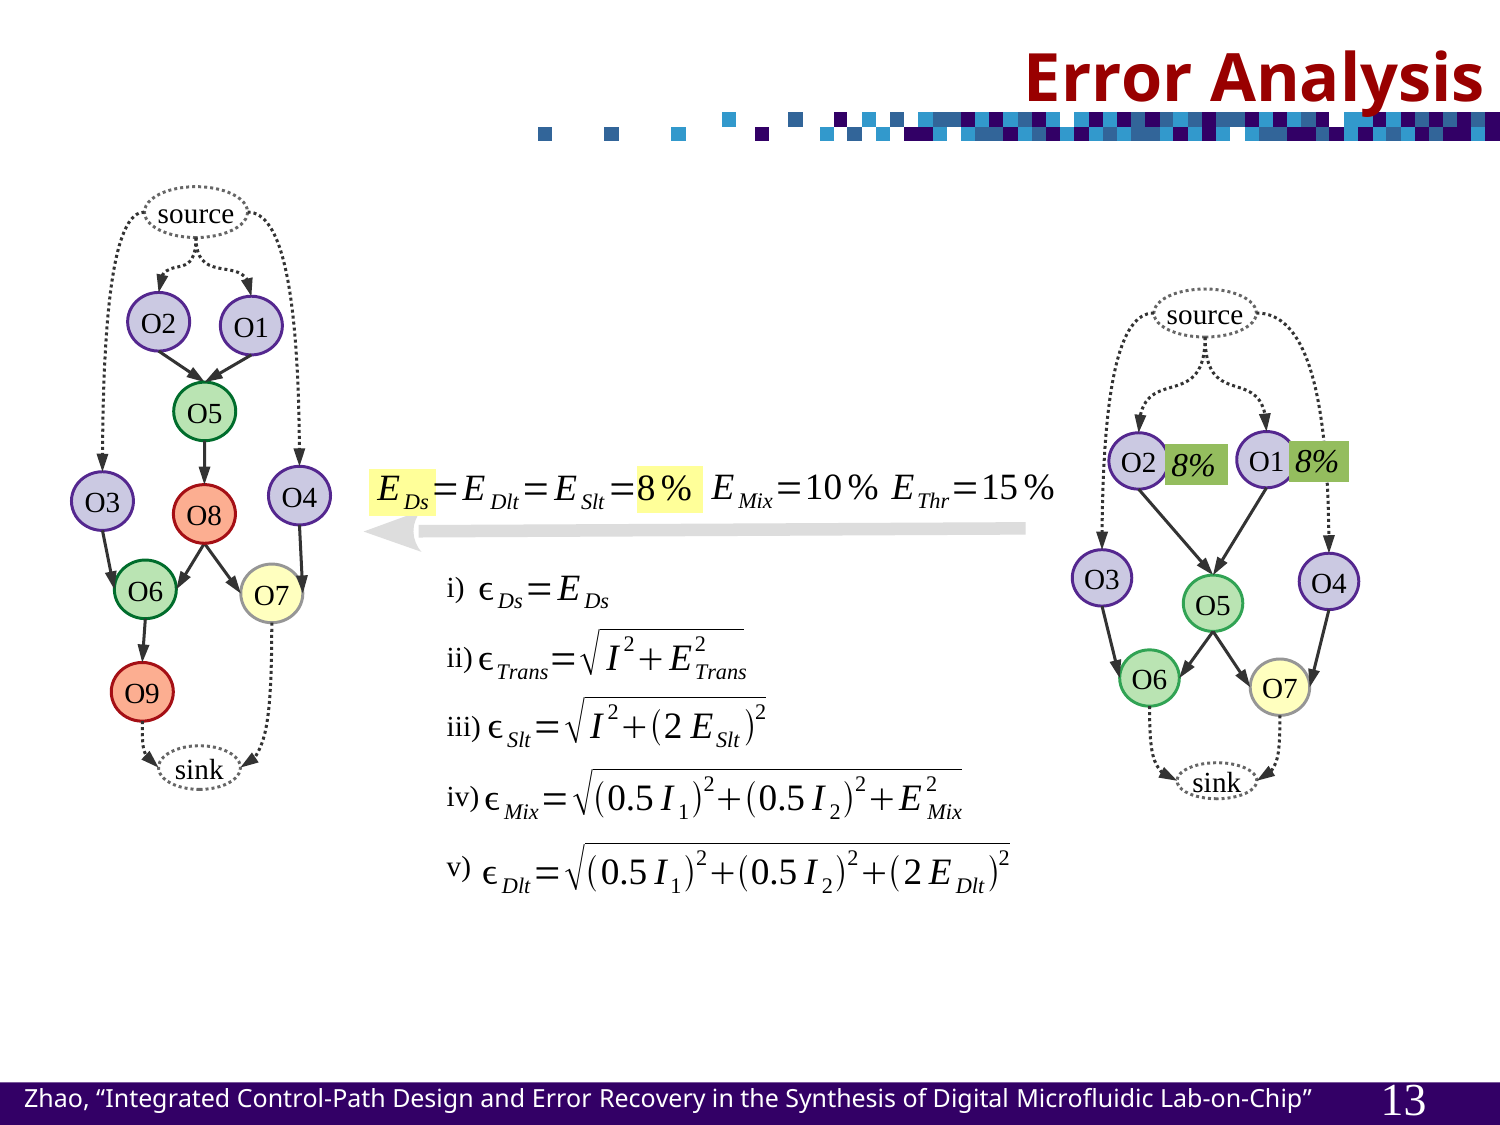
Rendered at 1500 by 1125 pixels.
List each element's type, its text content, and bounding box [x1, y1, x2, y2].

chart [506, 695, 773, 753]
title Error Analysis [0, 24, 1500, 125]
text_box sink [158, 745, 241, 790]
text_box O1 [1241, 431, 1280, 488]
chart [506, 767, 968, 824]
text_box O4 [268, 466, 331, 525]
text_box O5 [1183, 575, 1243, 632]
text_box O2 [1108, 432, 1156, 490]
text_box source [144, 186, 248, 238]
chart [702, 466, 1060, 513]
text_box O9 [111, 662, 174, 722]
text_box O6 [114, 560, 177, 619]
text_box O4 [1299, 553, 1359, 610]
text_box i) ii) iii) iv) v) [431, 560, 506, 891]
chart [367, 466, 700, 514]
text_box 8% [1156, 436, 1241, 491]
text_box Zhao, “Integrated Control-Path Design and Error Recovery in the Synthesis of Digital Microfluidic Lab-on-Chip” [0, 1075, 1500, 1120]
text_box O2 [127, 292, 190, 352]
text_box O3 [71, 471, 134, 531]
text_box O3 [1072, 549, 1132, 606]
text_box O7 [240, 564, 303, 623]
text_box O1 [220, 296, 283, 355]
chart [506, 627, 752, 684]
text_box O7 [1250, 658, 1310, 716]
chart [476, 841, 1017, 899]
text_box O8 [173, 484, 236, 544]
text_box O6 [1119, 649, 1180, 707]
text_box 8% [1280, 431, 1365, 487]
text_box O5 [173, 382, 236, 441]
text_box sink [1177, 762, 1257, 799]
text_box source [1154, 289, 1257, 337]
chart [506, 565, 616, 614]
